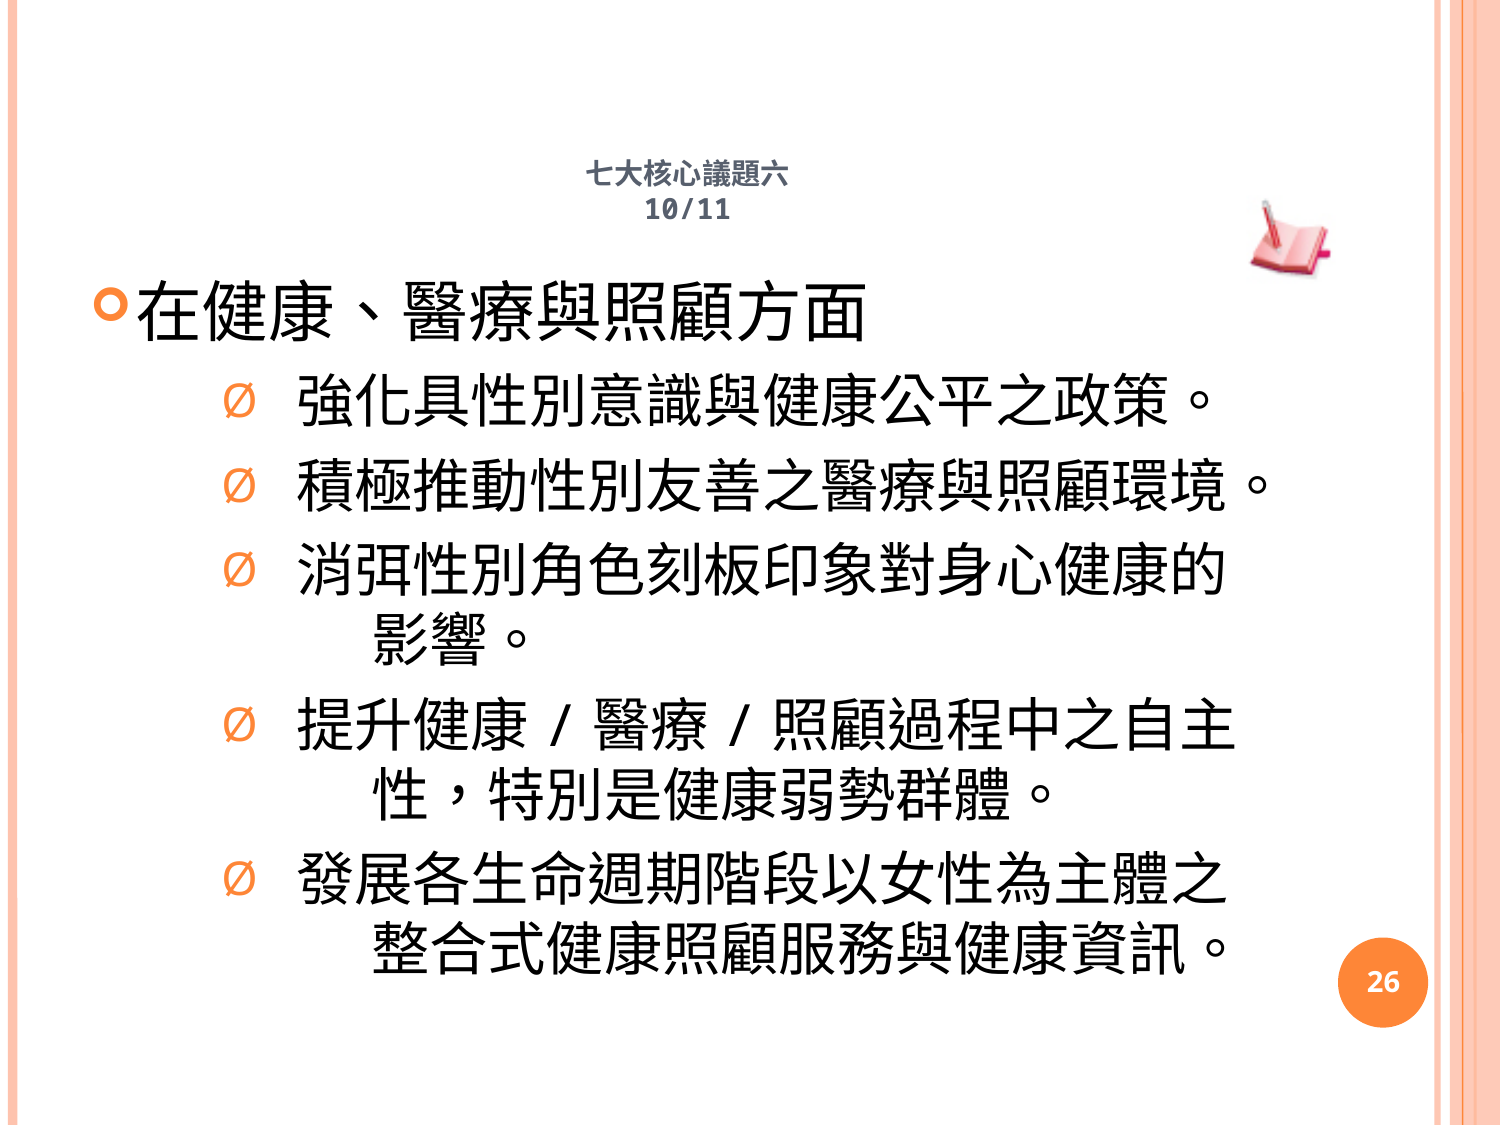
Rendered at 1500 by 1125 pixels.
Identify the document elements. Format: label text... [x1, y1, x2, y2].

picture [1239, 172, 1358, 303]
text_box [1333, 940, 1434, 1027]
title 七大核心議題六 10/11 [75, 45, 1300, 233]
list 在健康、醫療與照顧方面 強化具性別意識與健康公平之政策。 積極推動性別友善之醫療與照顧環境。 消弭性別角色刻板印象對身心健康的影響。 提升健康/醫療/照顧過程中之自主性，特別是健康弱勢群體。 發展各生命週期階段以女性為主體之整合式健康照顧服務與健康資訊。 [75, 262, 1300, 1062]
